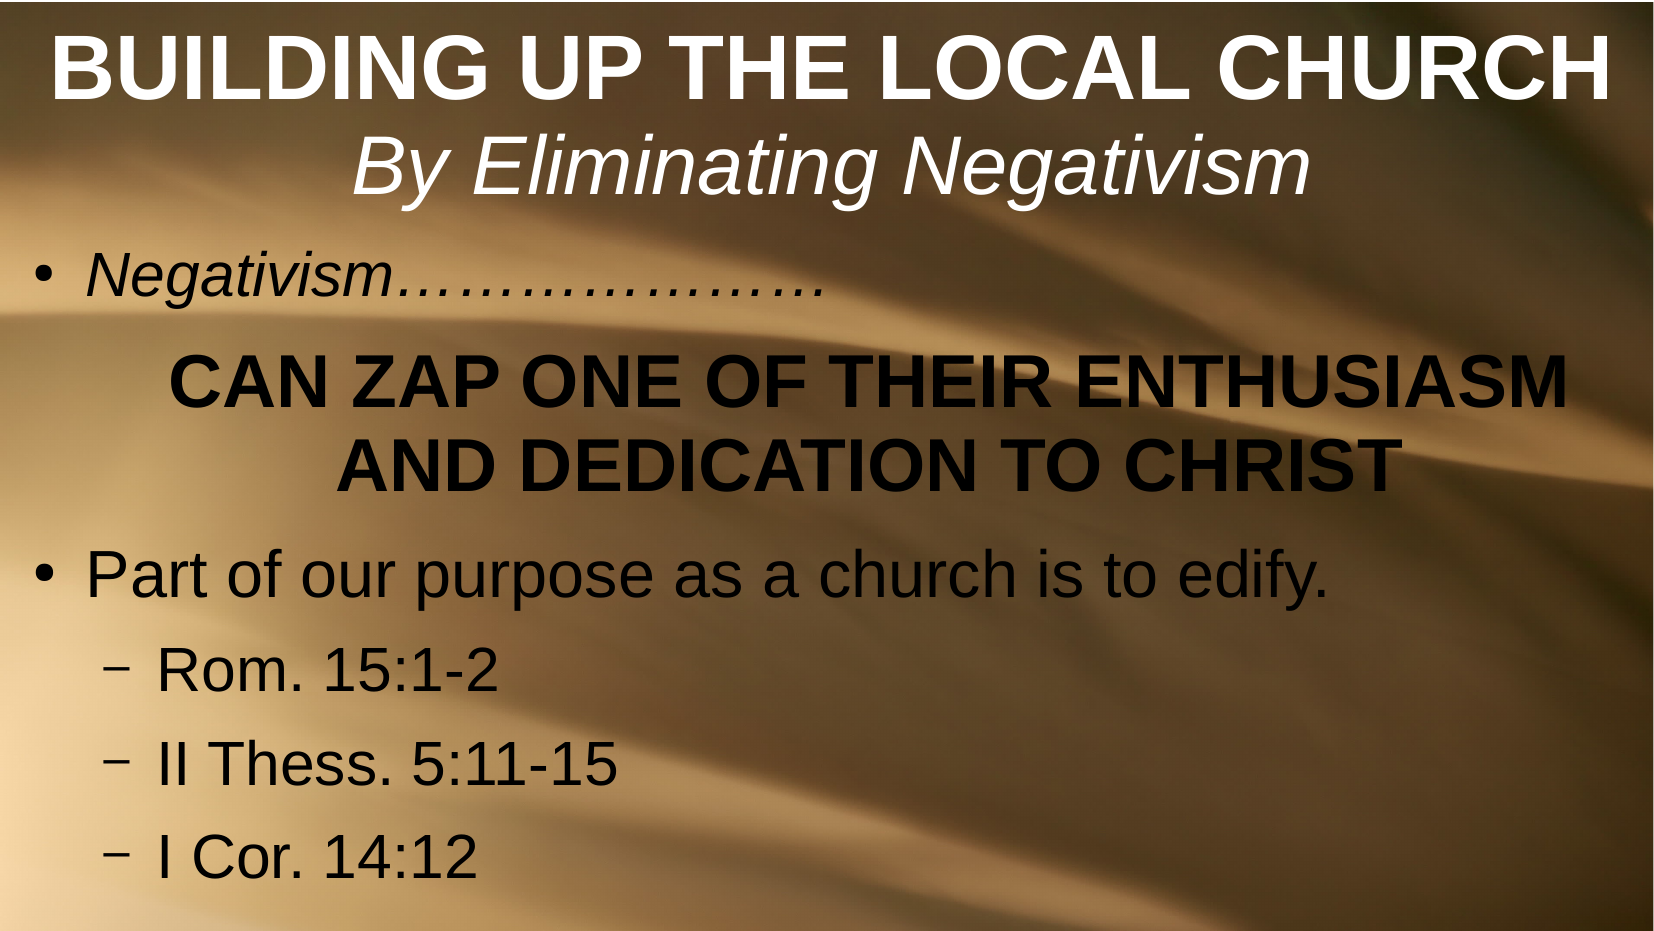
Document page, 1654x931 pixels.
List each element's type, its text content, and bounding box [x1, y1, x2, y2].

picture [0, 2, 1654, 931]
title BUILDING UP THE LOCAL CHURCH By Eliminating Negativism [15, 12, 1651, 218]
list Negativism………………… CAN ZAP ONE OF THEIR ENTHUSIASM AND DEDICATION TO CHRIST Part of our purpose as a church is to edify. Rom. 15:1-2 II Thess. 5:11-15 I Cor. 14:12 [15, 240, 1654, 931]
